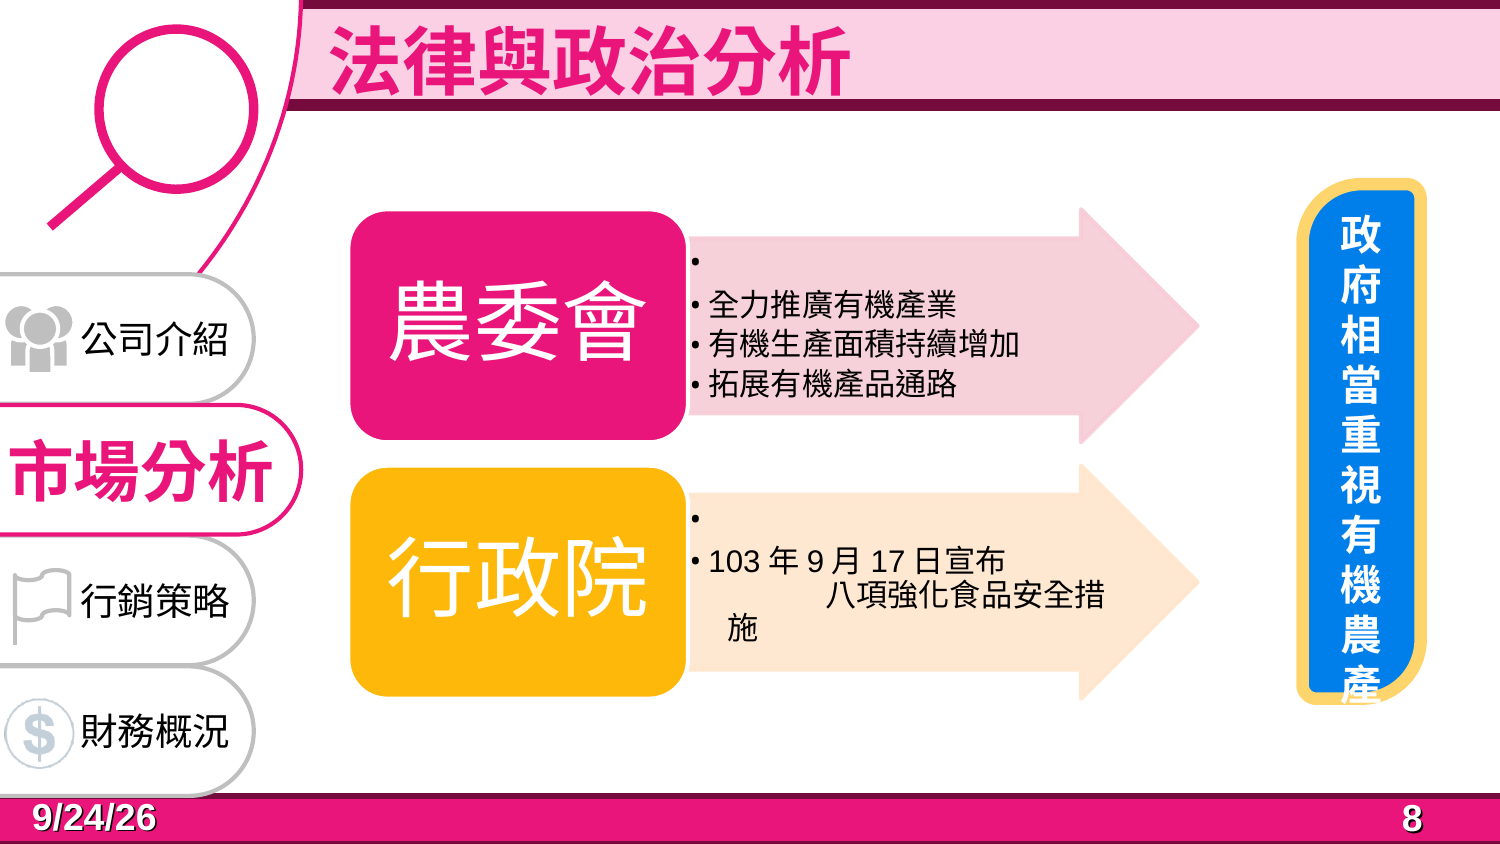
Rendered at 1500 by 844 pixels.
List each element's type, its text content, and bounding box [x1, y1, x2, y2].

text_box 8 [1386, 786, 1500, 832]
text_box 法律與政治分析 [312, 6, 874, 113]
text_box 農委會 [348, 209, 688, 443]
text_box 政府相當重視有機農產 [1302, 184, 1421, 699]
text_box 103年9月17日宣布 八項強化食品安全措施 [687, 465, 1198, 699]
text_box 行政院 [348, 465, 688, 699]
text_box 全力推廣有機產業 有機生產面積持續增加 拓展有機產品通路 [687, 209, 1198, 443]
text_box 2017/10/27 [16, 784, 367, 830]
